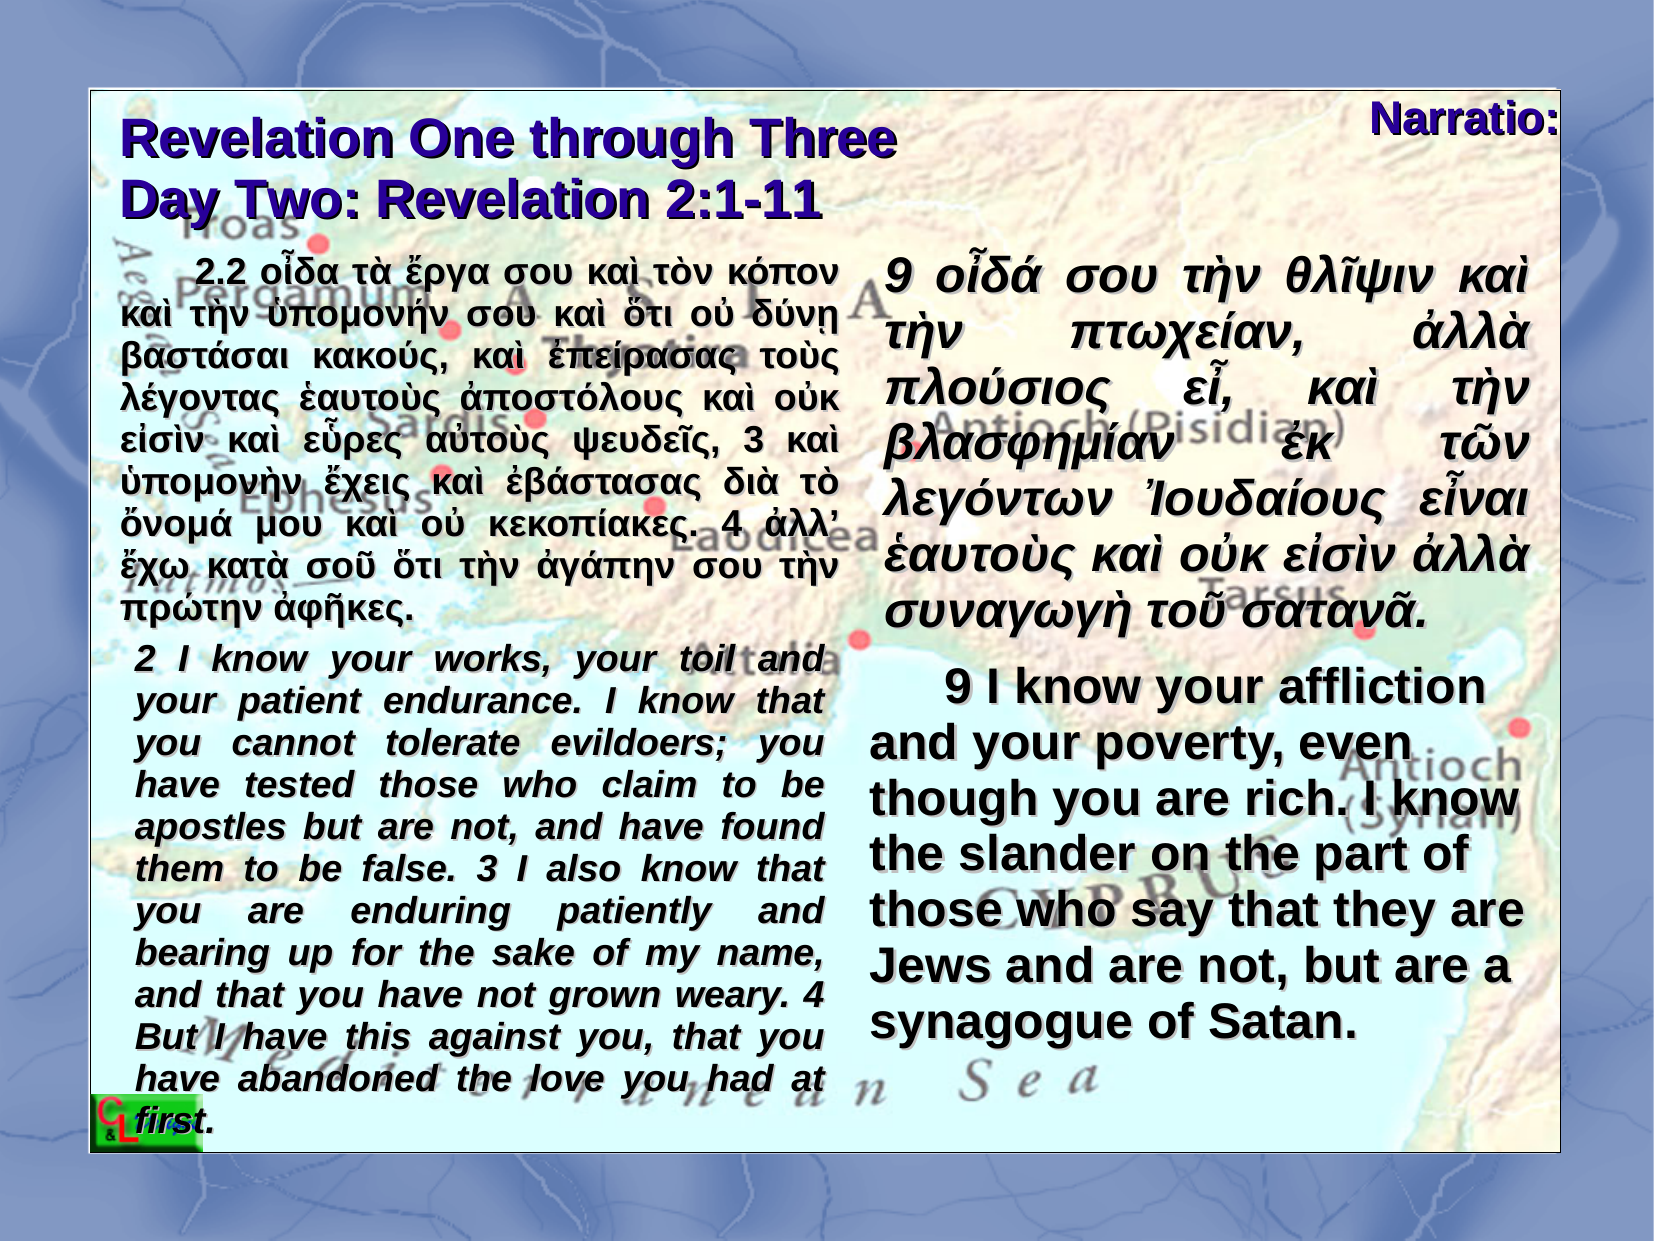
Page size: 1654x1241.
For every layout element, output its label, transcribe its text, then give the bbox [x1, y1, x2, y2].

text_box 9 οἶδά σου τὴν θλῖψιν καὶ τὴν πτωχείαν, ἀλλὰ πλούσιος εἶ, καὶ τὴν βλασφημίαν ἐκ τῶν λεγόντων Ἰουδαίους εἶναι ἑαυτοὺς καὶ οὐκ εἰσὶν ἀλλὰ συναγωγὴ τοῦ σατανᾶ. [870, 240, 1546, 651]
text_box 2 I know your works, your toil and your patient endurance. I know that you cannot tolerate evildoers; you have tested those who claim to be apostles but are not, and have found them to be false. 3 I also know that you are enduring patiently and bearing up for the sake of my name, and that you have not grown weary. 4 But I have this against you, that you have abandoned the love you had at first. [120, 630, 841, 1161]
picture [0, 0, 1654, 1241]
text_box Narratio: [1135, 90, 1561, 247]
text_box 9 I know your affliction and your poverty, even though you are rich. I know the slander on the part of those who say that they are Jews and are not, but are a synagogue of Satan. [855, 651, 1546, 1066]
text_box 2.2 οἶδα τὰ ἔργα σου καὶ τὸν κόπον καὶ τὴν ὑπομονήν σου καὶ ὅτι οὐ δύνῃ βαστάσαι κακούς, καὶ ἐπείρασας τοὺς λέγοντας ἑαυτοὺς ἀποστόλους καὶ οὐκ εἰσὶν καὶ εὗρες αὐτοὺς ψευδεῖς, 3 καὶ ὑπομονὴν ἔχεις καὶ ἐβάστασας διὰ τὸ ὄνομά μου καὶ οὐ κεκοπίακες. 4 ἀλλʼ ἔχω κατὰ σοῦ ὅτι τὴν ἀγάπην σου τὴν πρώτην ἀφῆκες. [105, 243, 856, 661]
title Revelation One through Three Day Two: Revelation 2:1-11 [119, 96, 1081, 241]
